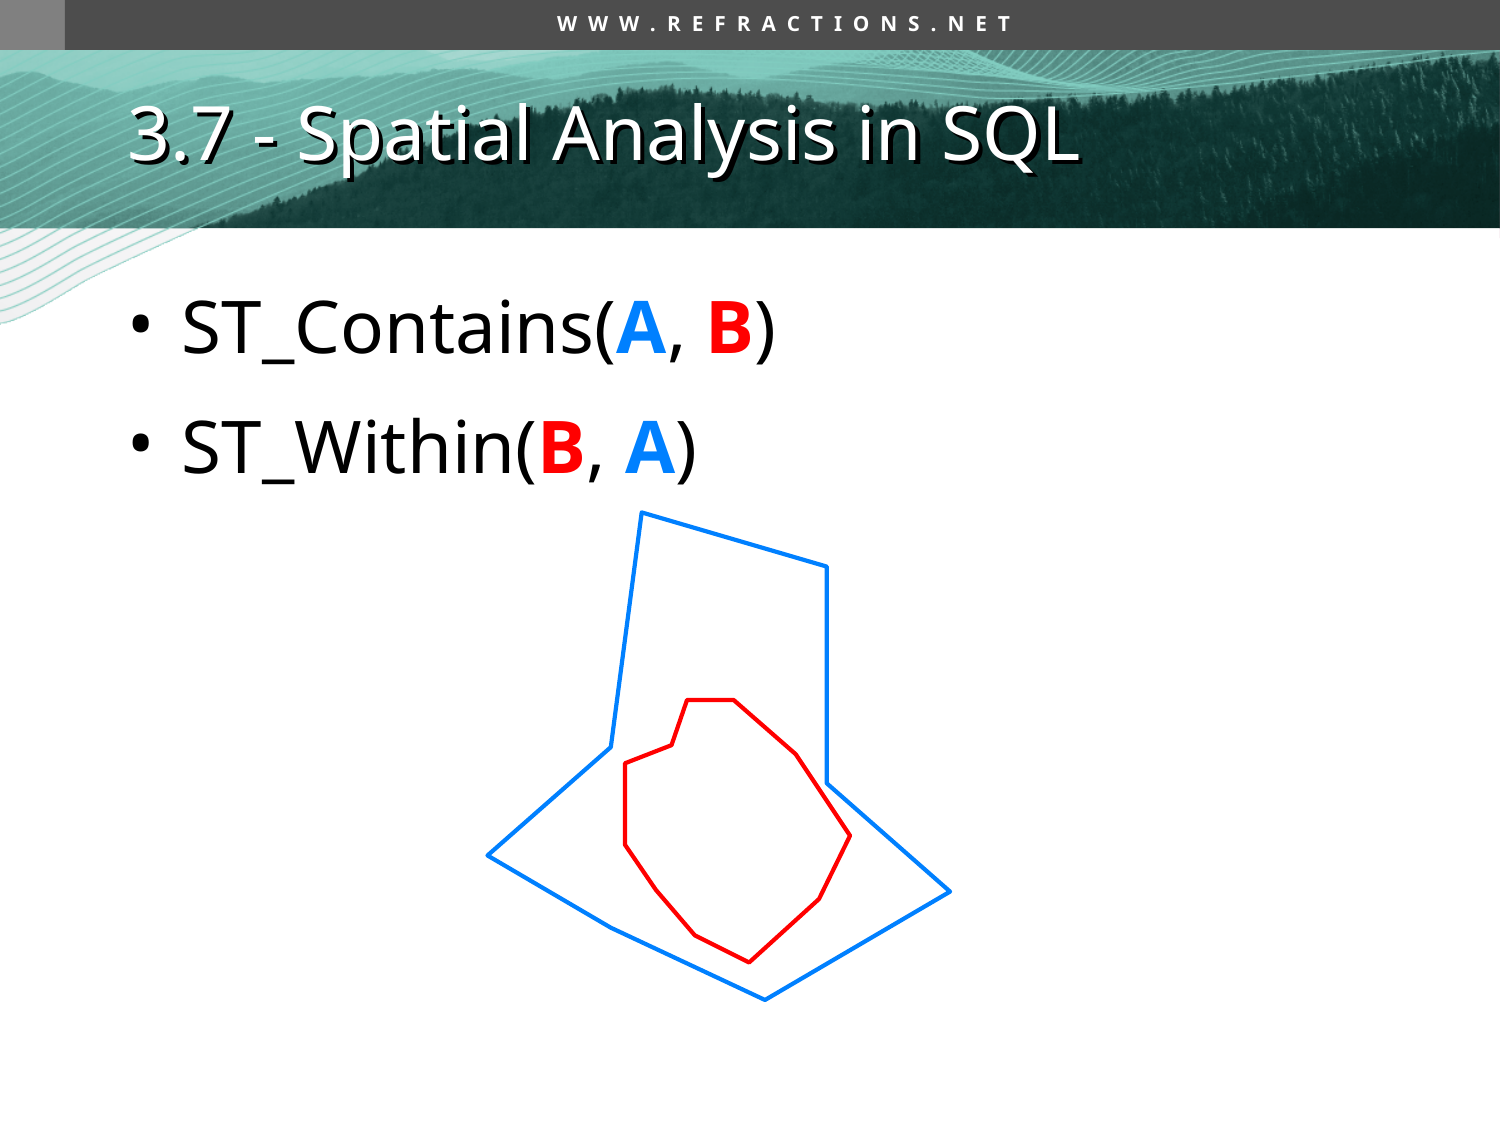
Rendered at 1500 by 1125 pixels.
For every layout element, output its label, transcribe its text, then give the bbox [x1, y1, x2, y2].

title 3.7 - Spatial Analysis in SQL [112, 49, 1388, 213]
picture [0, 50, 1500, 325]
list ST_Contains(A, B) ST_Within(B, A) [112, 275, 1388, 501]
